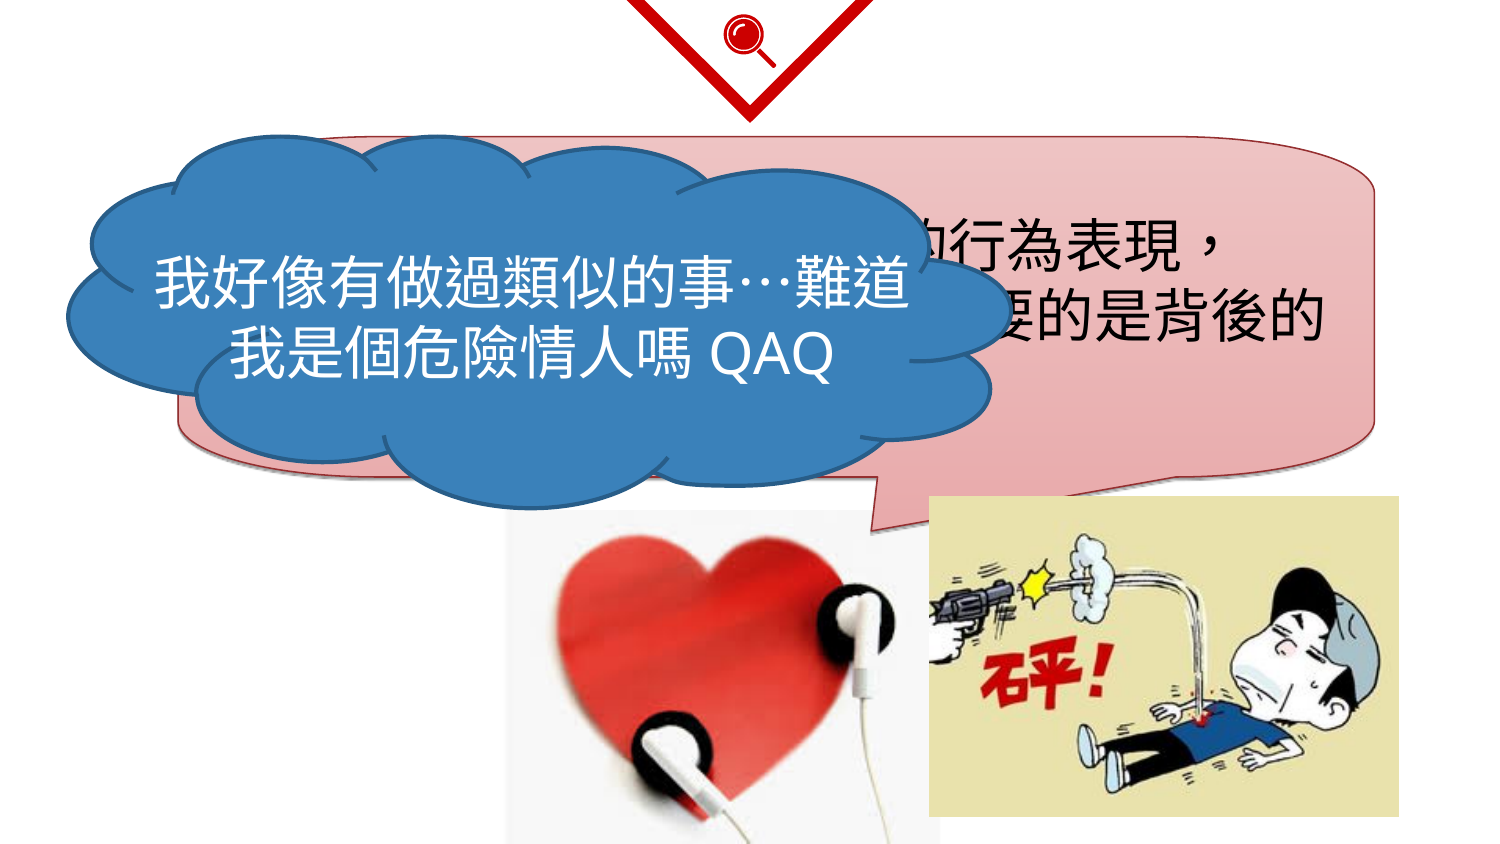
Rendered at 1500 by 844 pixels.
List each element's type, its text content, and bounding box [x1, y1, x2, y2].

text_box [68, 136, 1375, 531]
text_box [1112, 329, 1121, 335]
text_box [723, 14, 777, 68]
text_box 我好像有做過類似的事…難道我是個危險情人嗎QAQ [124, 238, 940, 395]
picture [473, 496, 1399, 844]
title 「特徵」只是方便識別的行為表現， 塑造一個人成為危險情人更重要的是背後的 心理因素！！！ [885, 193, 1355, 329]
